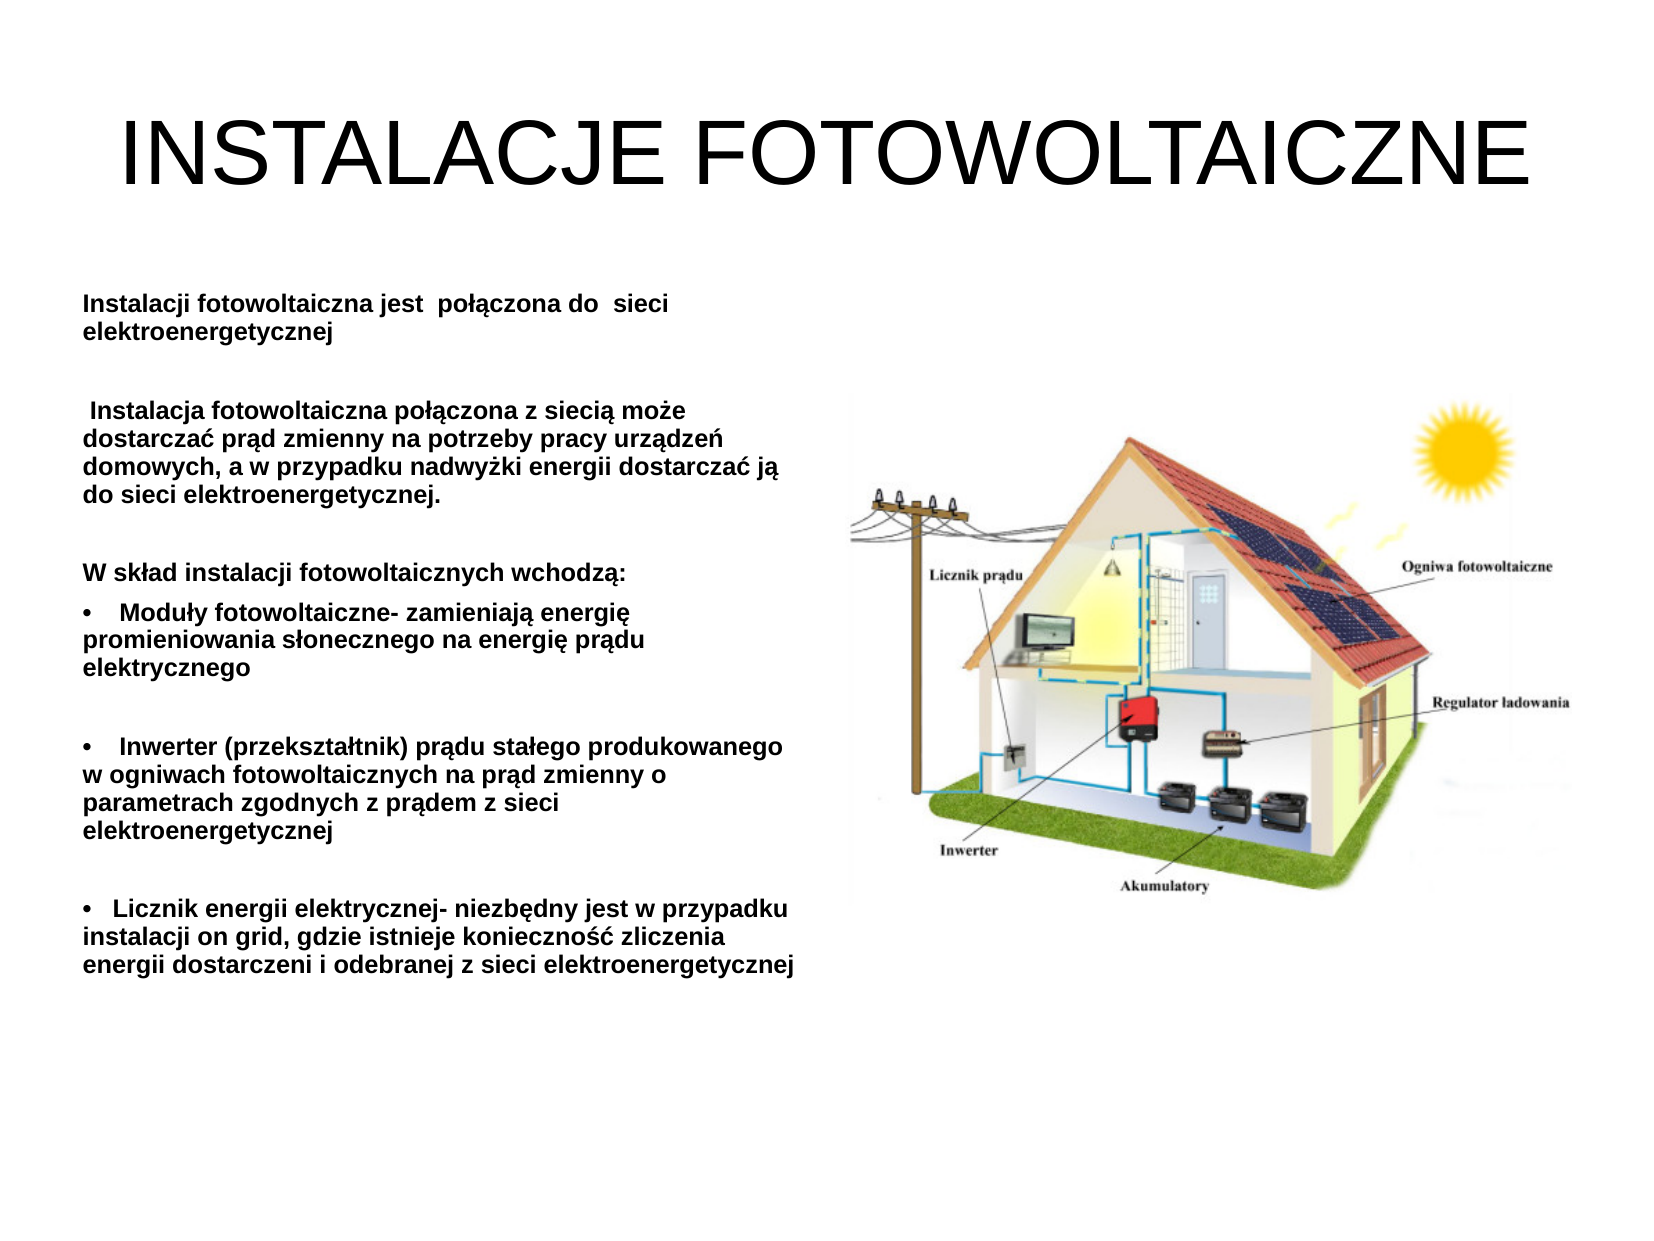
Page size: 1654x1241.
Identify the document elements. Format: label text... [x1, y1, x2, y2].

list Instalacji fotowoltaiczna jest połączona do sieci elektroenergetycznej Instalacja fotowoltaiczna połączona z siecią może dostarczać prąd zmienny na potrzeby pracy urządzeń domowych, a w przypadku nadwyżki energii dostarczać ją do sieci elektroenergetycznej. W skład instalacji fotowoltaicznych wchodzą: • Moduły fotowoltaiczne- zamieniają energię promieniowania słonecznego na energię prądu elektrycznego • Inwerter (przekształtnik) prądu stałego produkowanego w ogniwach fotowoltaicznych na prąd zmienny o parametrach zgodnych z prądem z sieci elektroenergetycznej • Licznik energii elektrycznej- niezbędny jest w przypadku instalacji on grid, gdzie istnieje konieczność zliczenia energii dostarczeni i odebranej z sieci elektroenergetycznej [82, 290, 809, 1010]
title INSTALACJE FOTOWOLTAICZNE [82, 49, 1571, 257]
picture [845, 393, 1572, 906]
